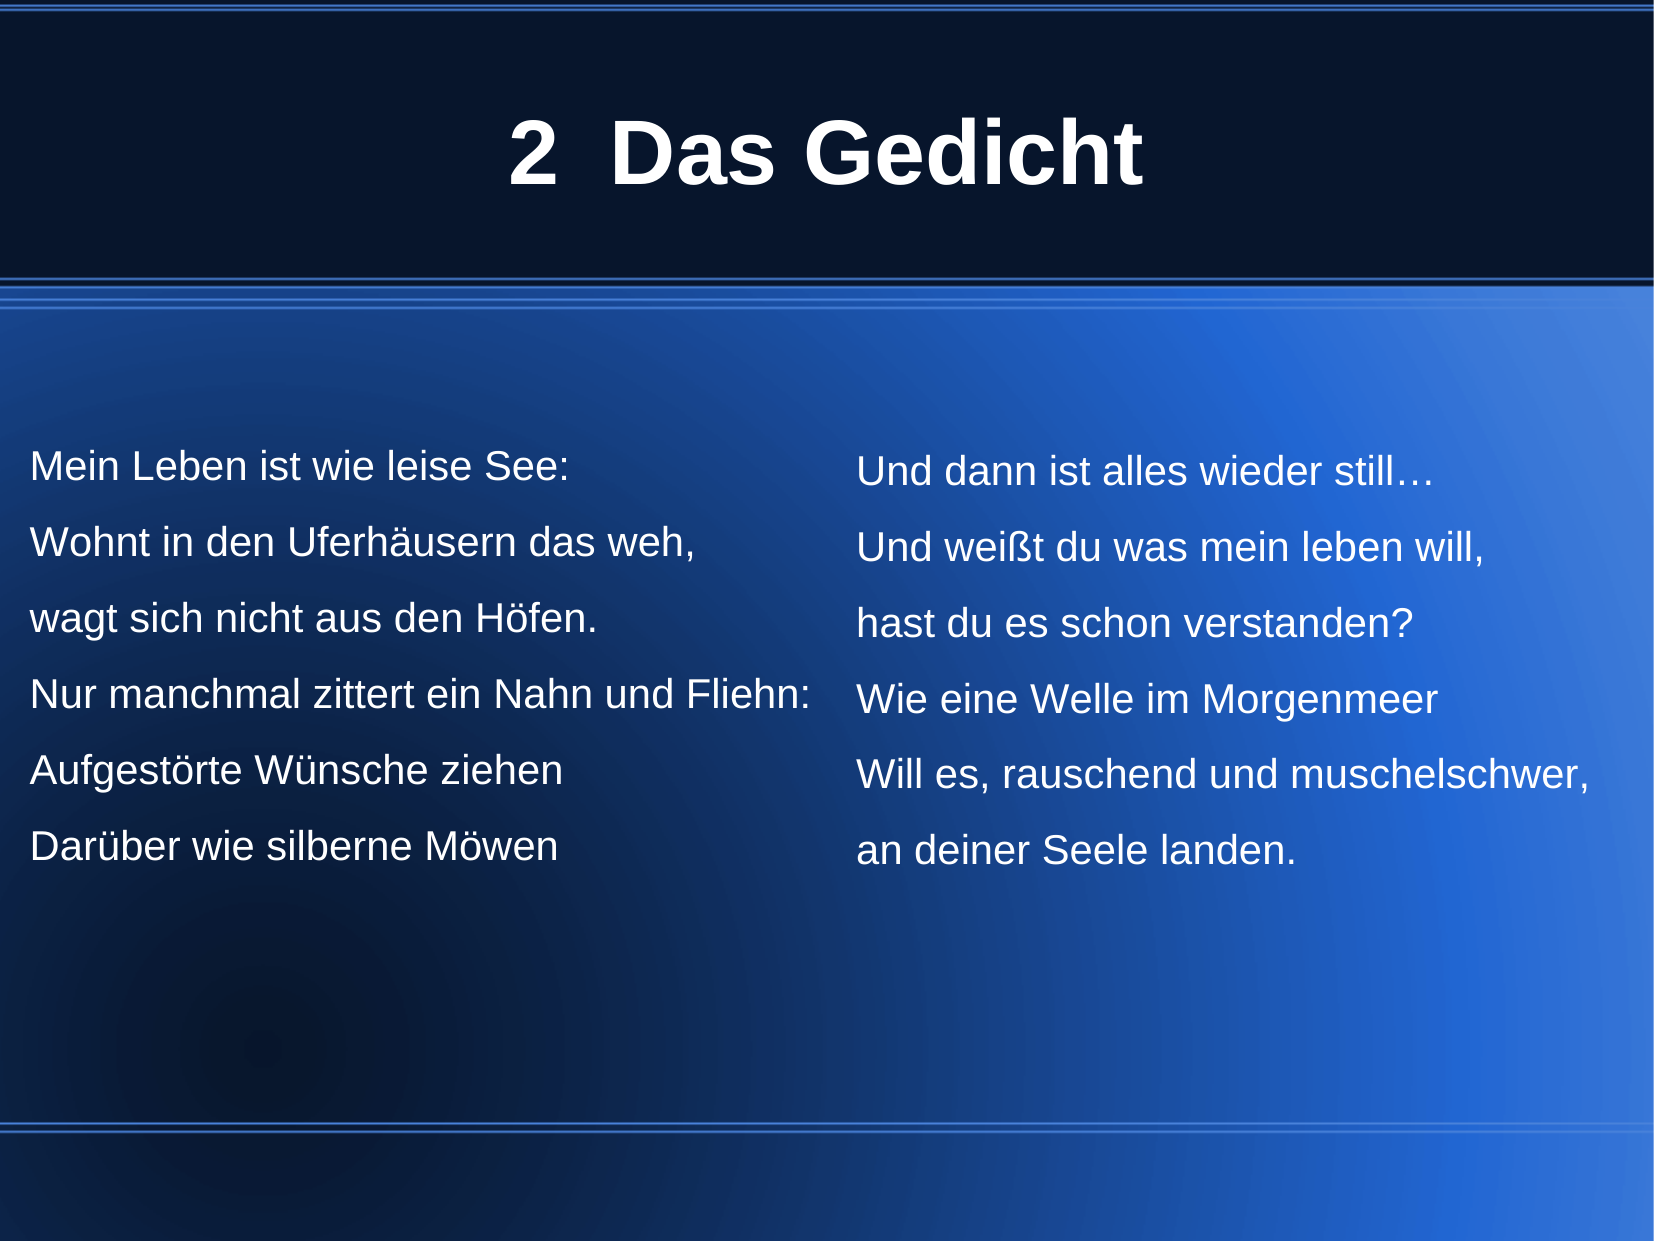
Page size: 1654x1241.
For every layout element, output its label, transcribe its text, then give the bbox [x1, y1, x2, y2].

list Und dann ist alles wieder still… Und weißt du was mein leben will, hast du es schon verstanden? Wie eine Welle im Morgenmeer Will es, rauschend und muschelschwer, an deiner Seele landen. [856, 295, 1625, 983]
list Mein Leben ist wie leise See: Wohnt in den Uferhäusern das weh, wagt sich nicht aus den Höfen. Nur manchmal zittert ein Nahn und Fliehn: Aufgestörte Wünsche ziehen Darüber wie silberne Möwen [29, 442, 886, 1024]
picture [0, 0, 1654, 1241]
title 2 Das Gedicht [82, 49, 1571, 257]
